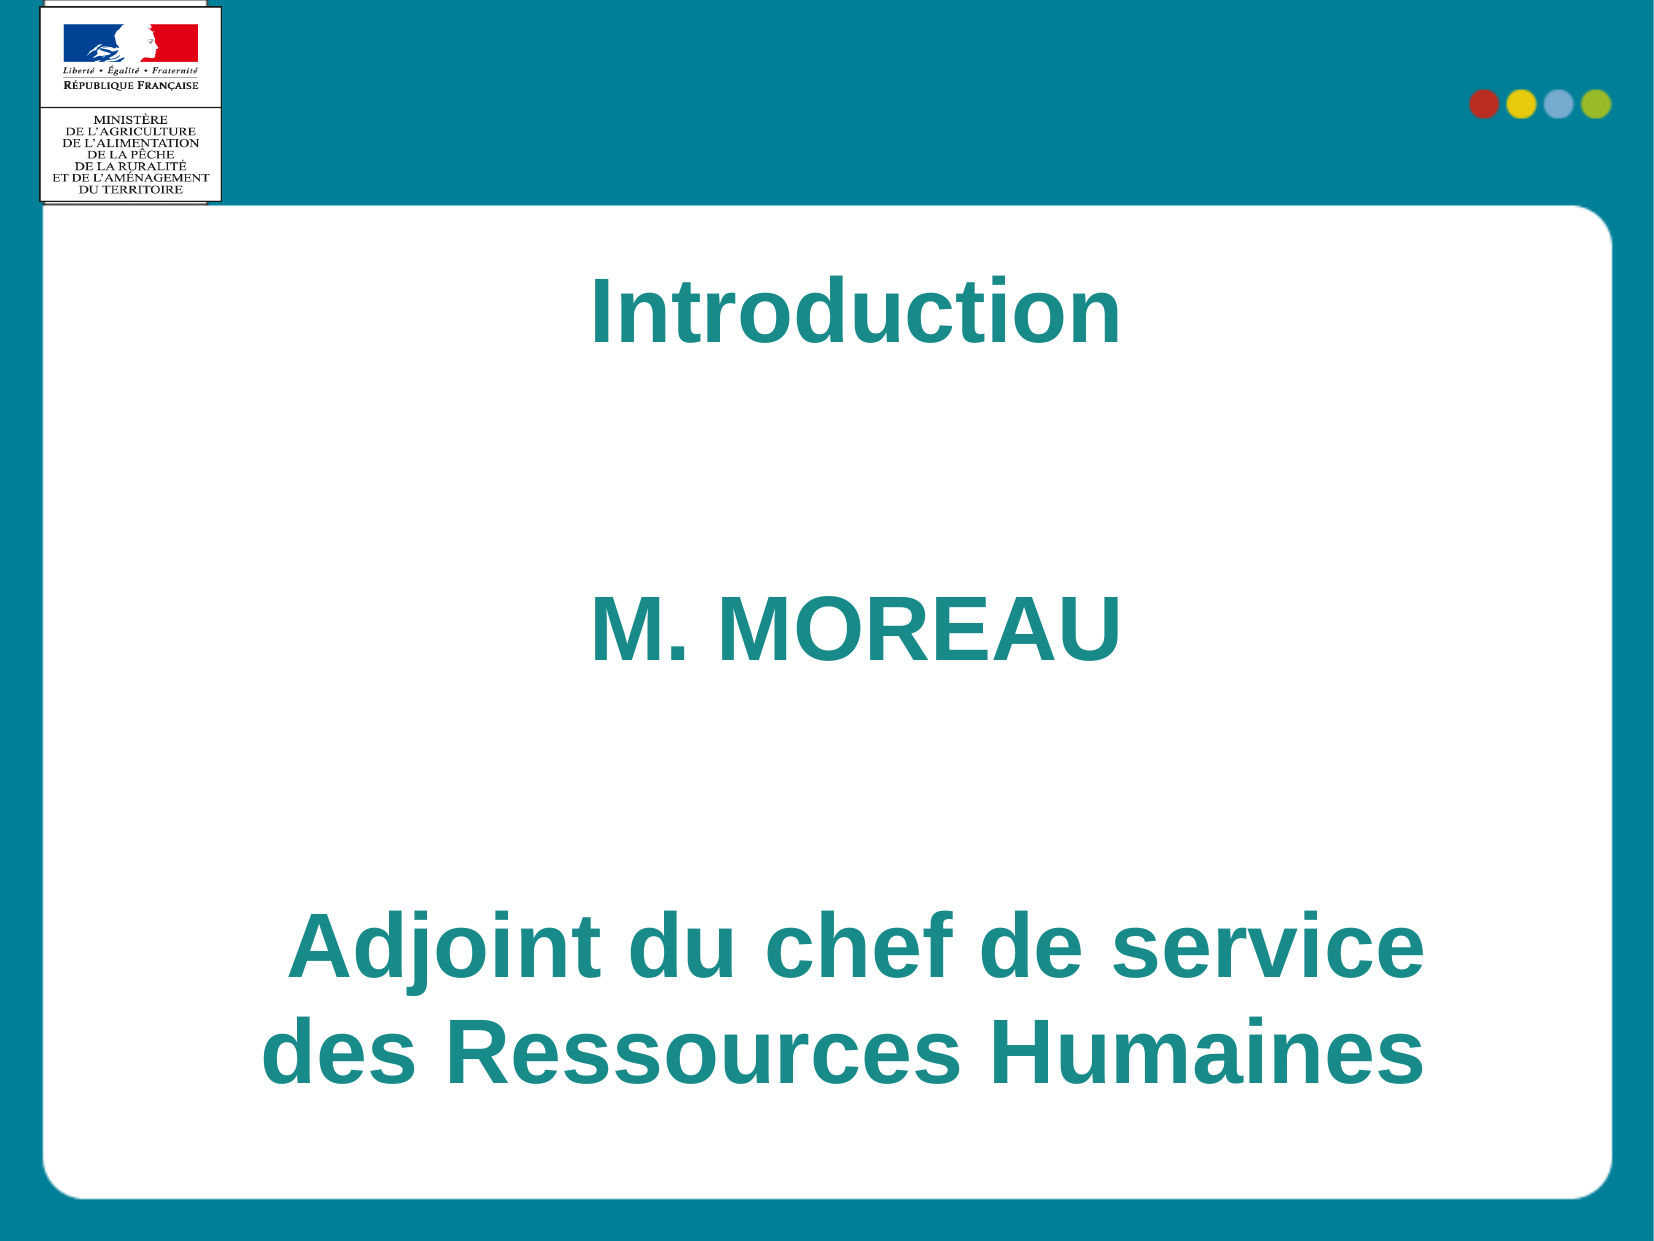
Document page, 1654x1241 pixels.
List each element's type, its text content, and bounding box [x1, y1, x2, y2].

picture [0, 0, 1654, 1241]
subtitle Introduction M. MOREAU Adjoint du chef de service des Ressources Humaines [133, 72, 1506, 1182]
